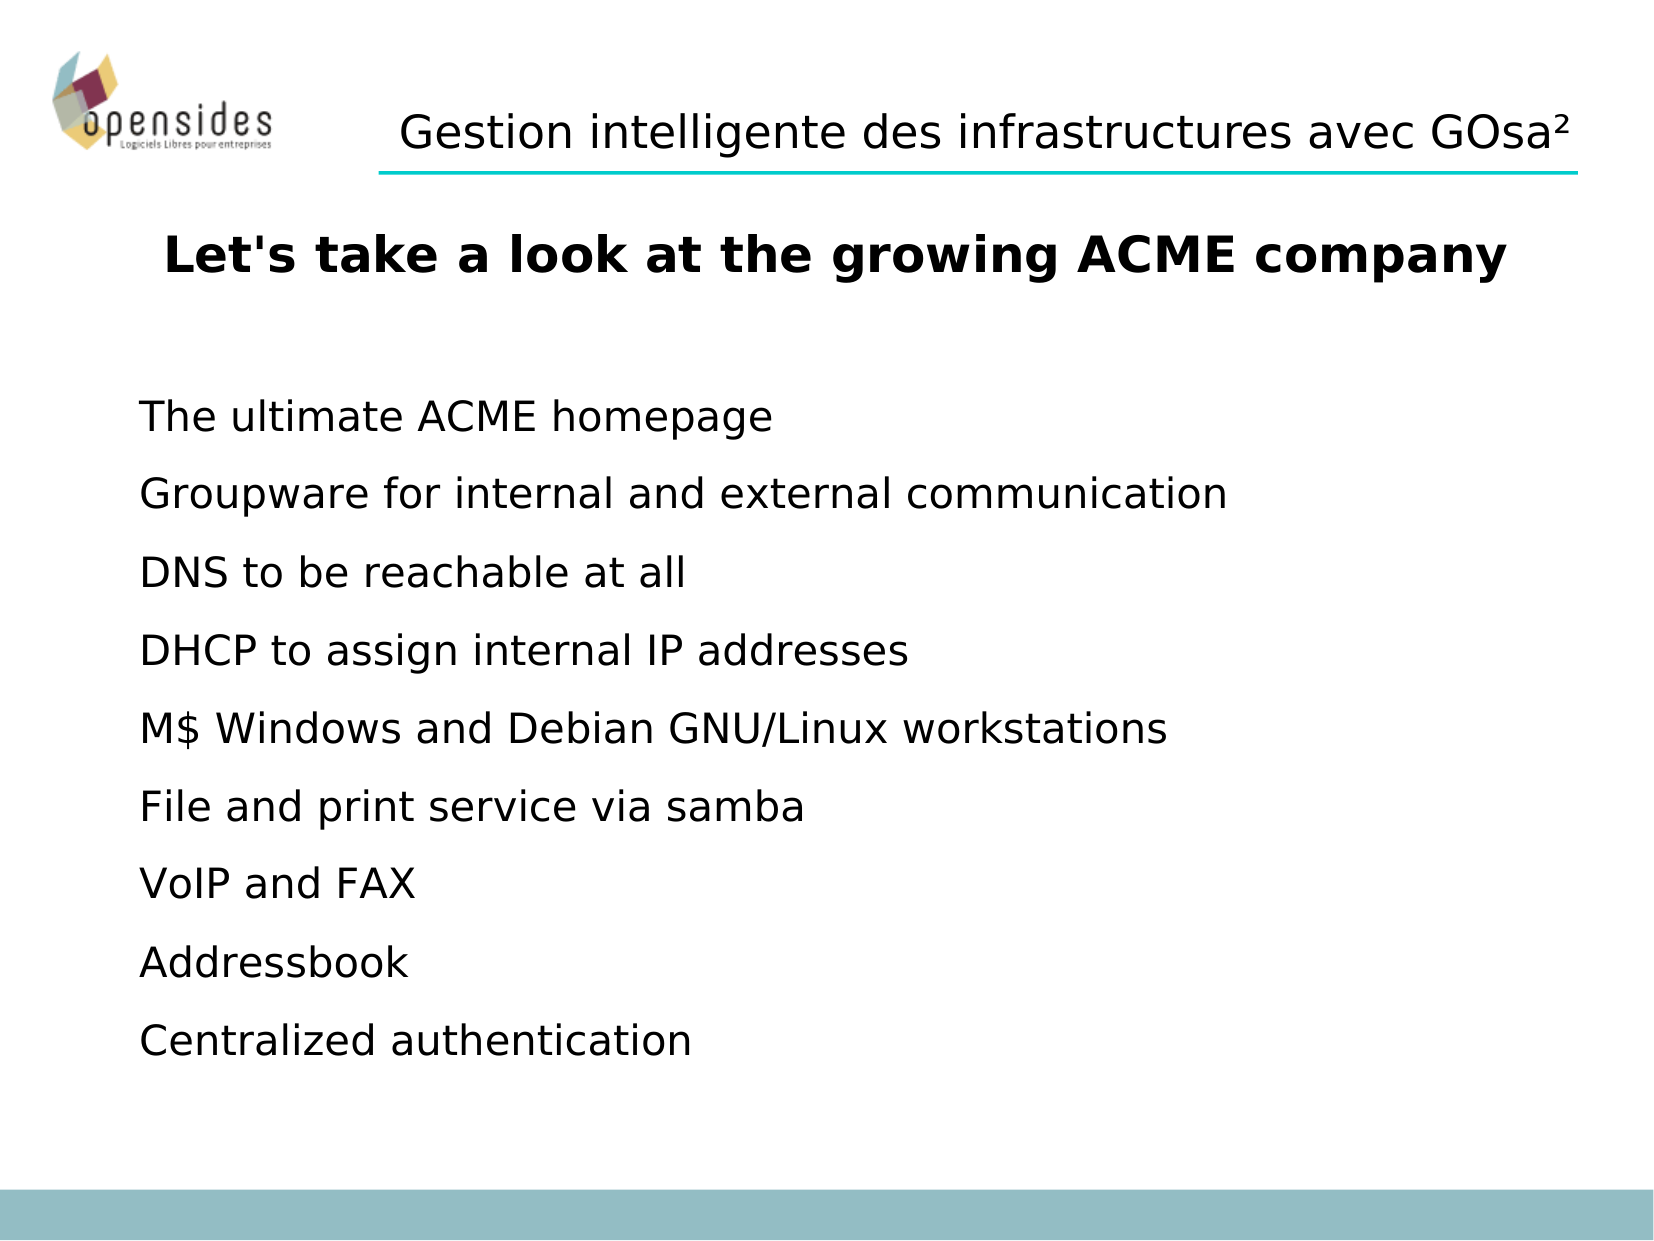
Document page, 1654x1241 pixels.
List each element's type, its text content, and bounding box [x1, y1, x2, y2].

text_box Gestion intelligente des infrastructures avec GOsa² [317, 98, 1654, 167]
text_box [378, 171, 1578, 175]
text_box [0, 1189, 1654, 1241]
picture [22, 30, 308, 187]
list Let's take a look at the growing ACME company The ultimate ACME homepage Groupware for internal and external communication DNS to be reachable at all DHCP to assign internal IP addresses M$ Windows and Debian GNU/Linux workstations File and print service via samba VoIP and FAX Addressbook Centralized authentication [121, 226, 1534, 1143]
